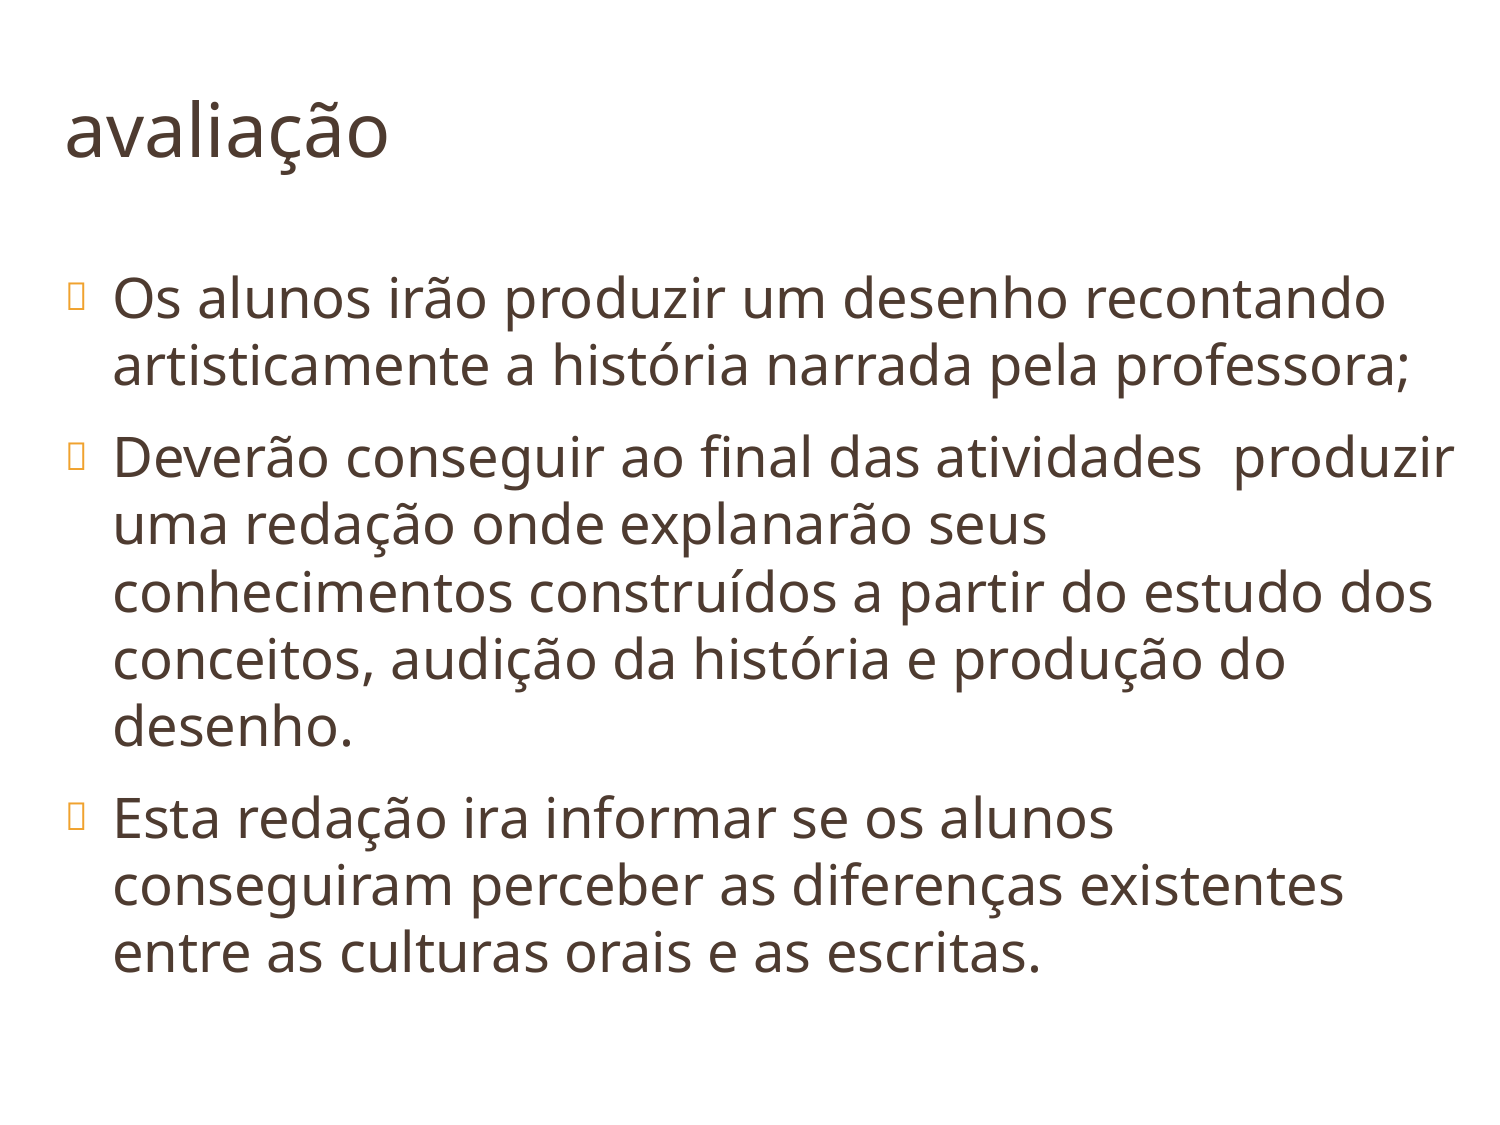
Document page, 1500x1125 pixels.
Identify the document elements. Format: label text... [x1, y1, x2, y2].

list Os alunos irão produzir um desenho recontando artisticamente a história narrada pela professora; Deverão conseguir ao final das atividades produzir uma redação onde explanarão seus conhecimentos construídos a partir do estudo dos conceitos, audição da história e produção do desenho. Esta redação ira informar se os alunos conseguiram perceber as diferenças existentes entre as culturas orais e as escritas. [50, 254, 1475, 998]
title avaliação [50, 75, 1475, 213]
